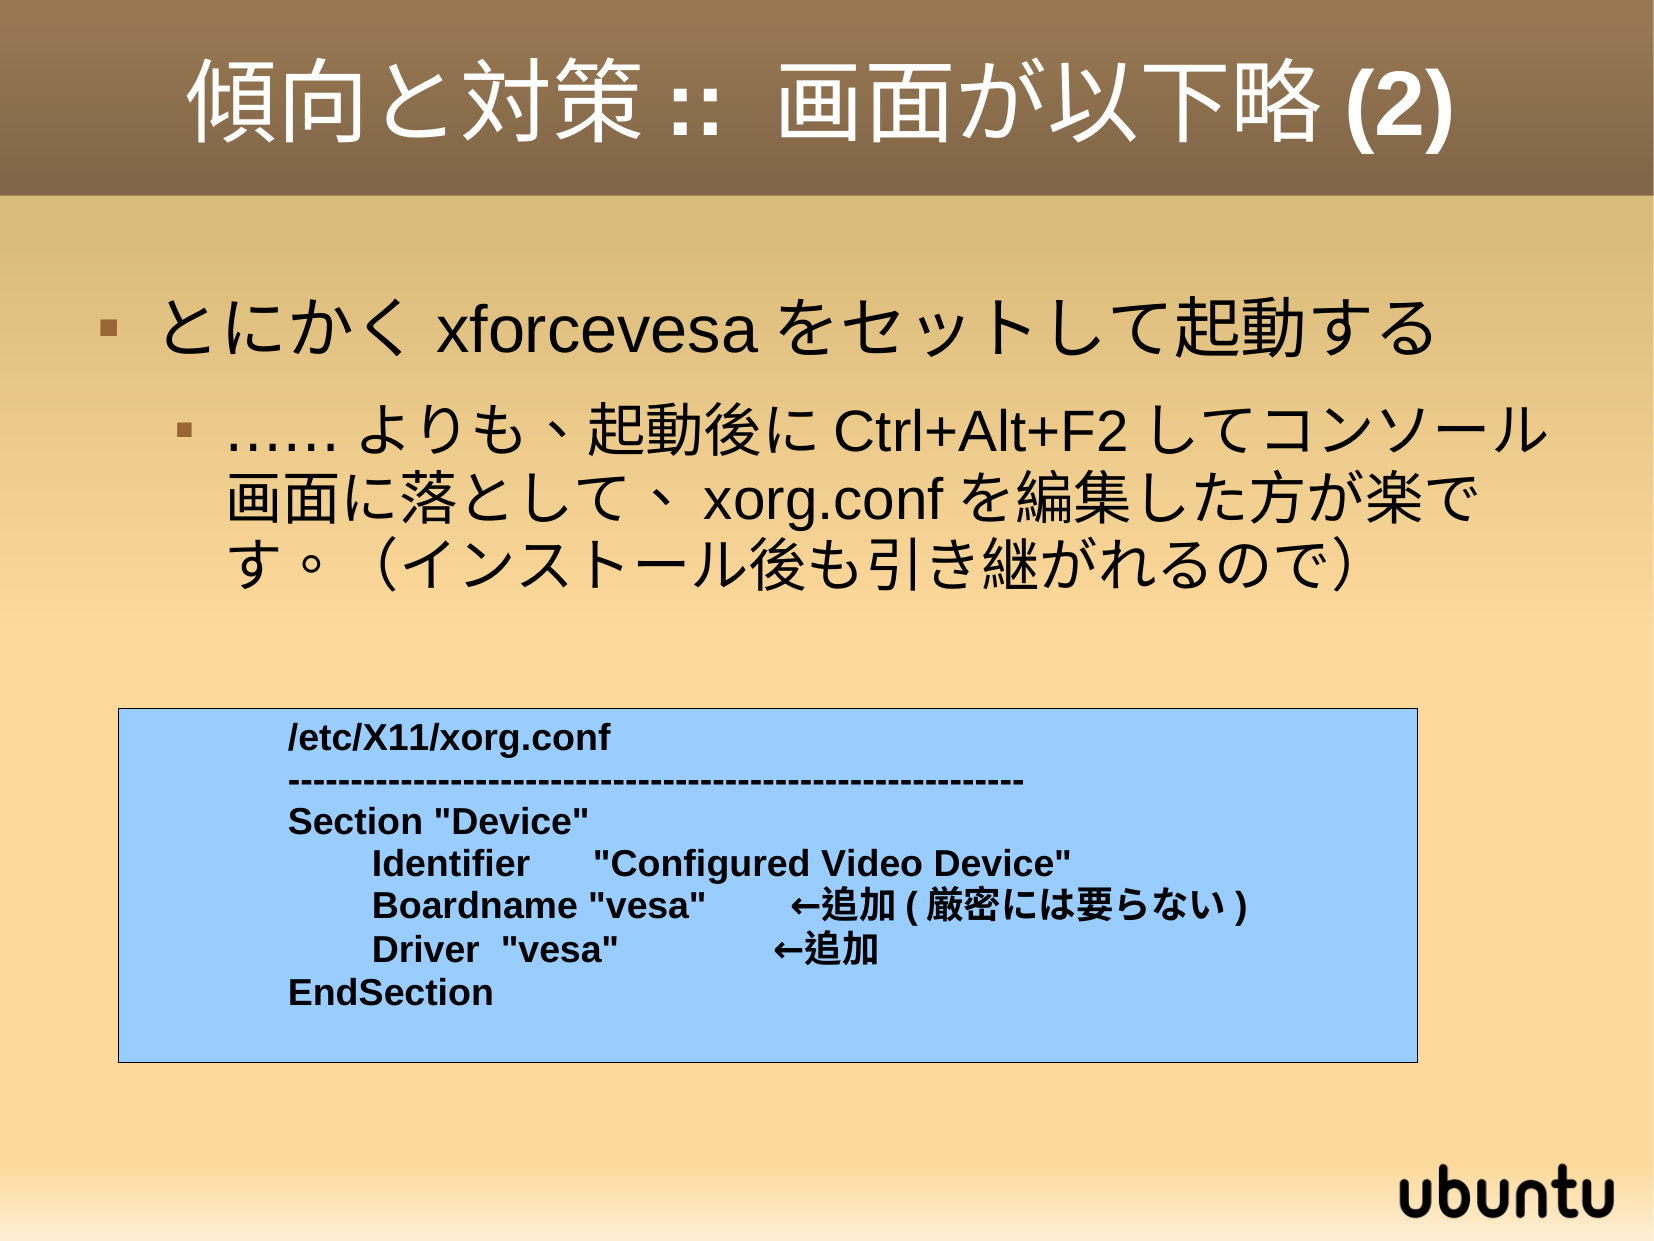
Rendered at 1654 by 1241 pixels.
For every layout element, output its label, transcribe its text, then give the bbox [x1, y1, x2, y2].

text_box /etc/X11/xorg.conf ----------------------------------------------------------- Section "Device" Identifier "Configured Video Device" Boardname "vesa" ←追加(厳密には要らない) Driver "vesa" ←追加 EndSection [118, 708, 1418, 1063]
list とにかくxforcevesaをセットして起動する ……よりも、起動後にCtrl+Alt+F2してコンソール画面に落として、xorg.confを編集した方が楽です。（インストール後も引き継がれるので） [82, 290, 1571, 1109]
picture [0, 0, 1654, 1241]
title 傾向と対策:: 画面が以下略(2) [76, 0, 1565, 208]
